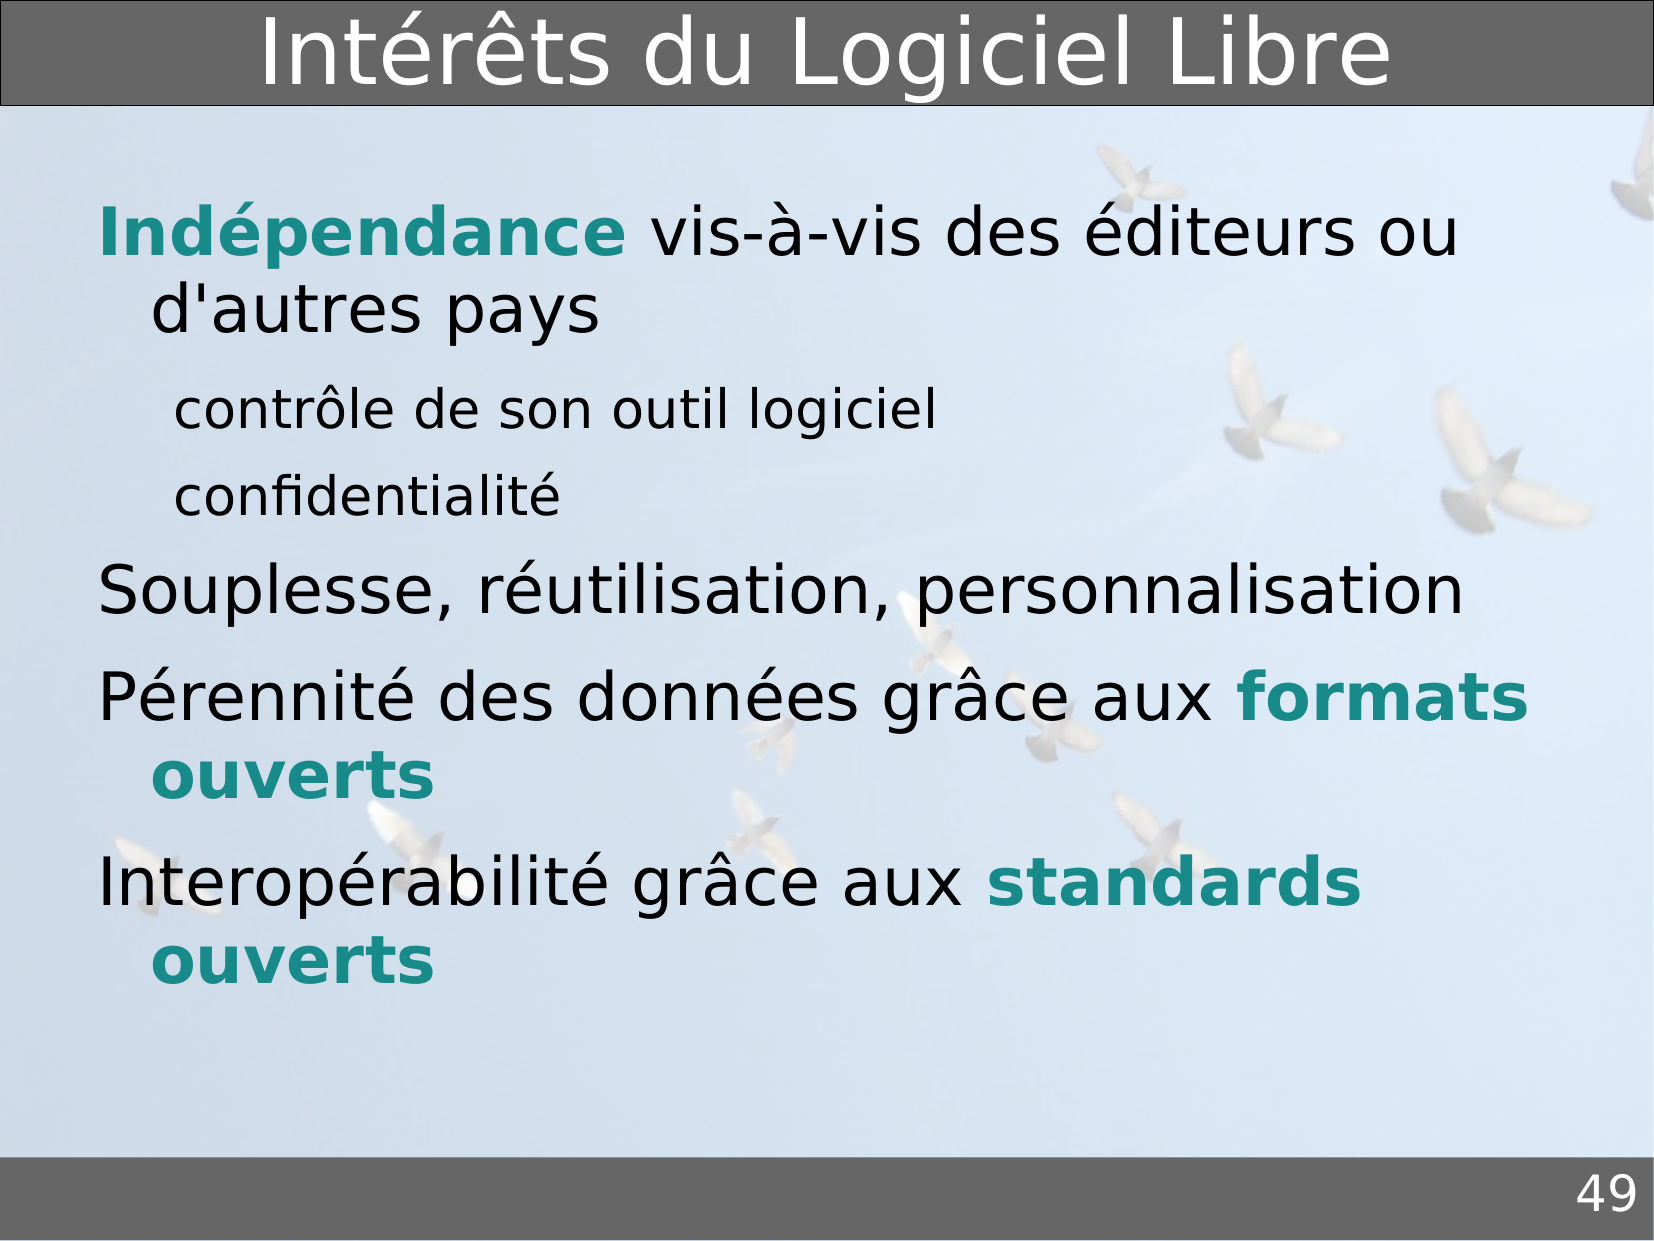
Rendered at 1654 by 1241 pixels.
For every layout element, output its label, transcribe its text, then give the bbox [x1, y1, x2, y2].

list Indépendance vis-à-vis des éditeurs ou d'autres pays contrôle de son outil logiciel confidentialité Souplesse, réutilisation, personnalisation Pérennité des données grâce aux formats ouverts Interopérabilité grâce aux standards ouverts [79, 192, 1568, 1056]
title Intérêts du Logiciel Libre [0, 0, 1654, 107]
